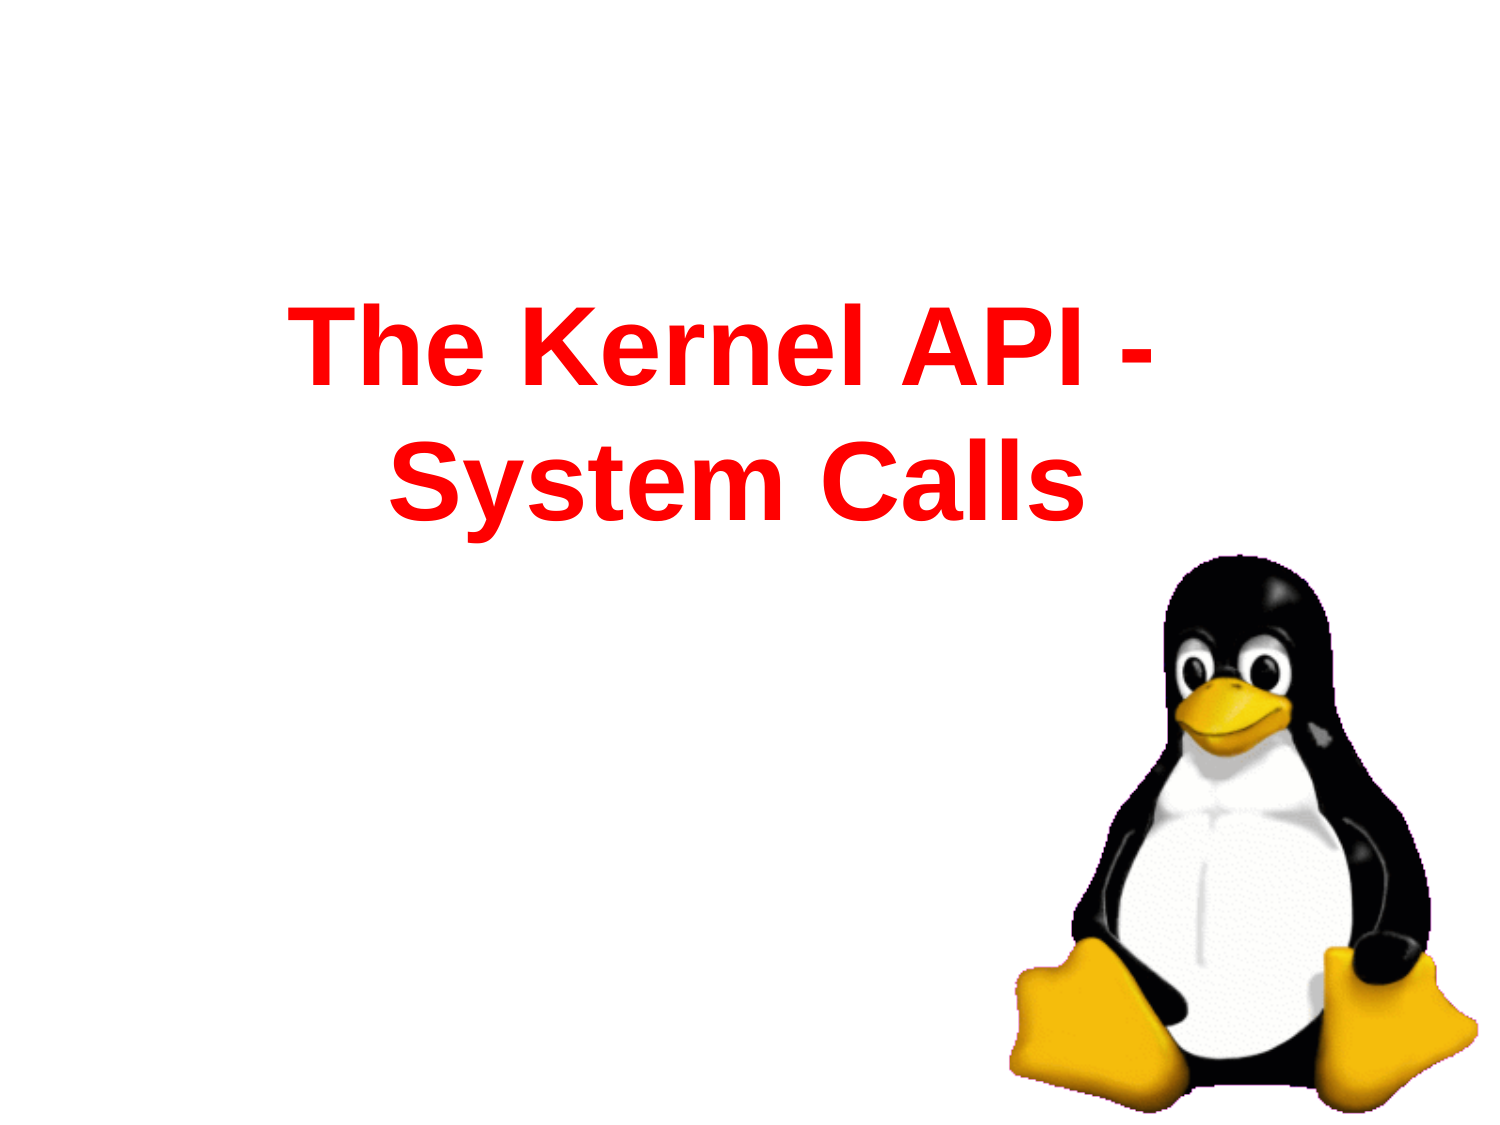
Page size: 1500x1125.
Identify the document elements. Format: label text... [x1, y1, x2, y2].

title The Kernel API - System Calls [100, 265, 1376, 551]
picture [991, 534, 1500, 1125]
